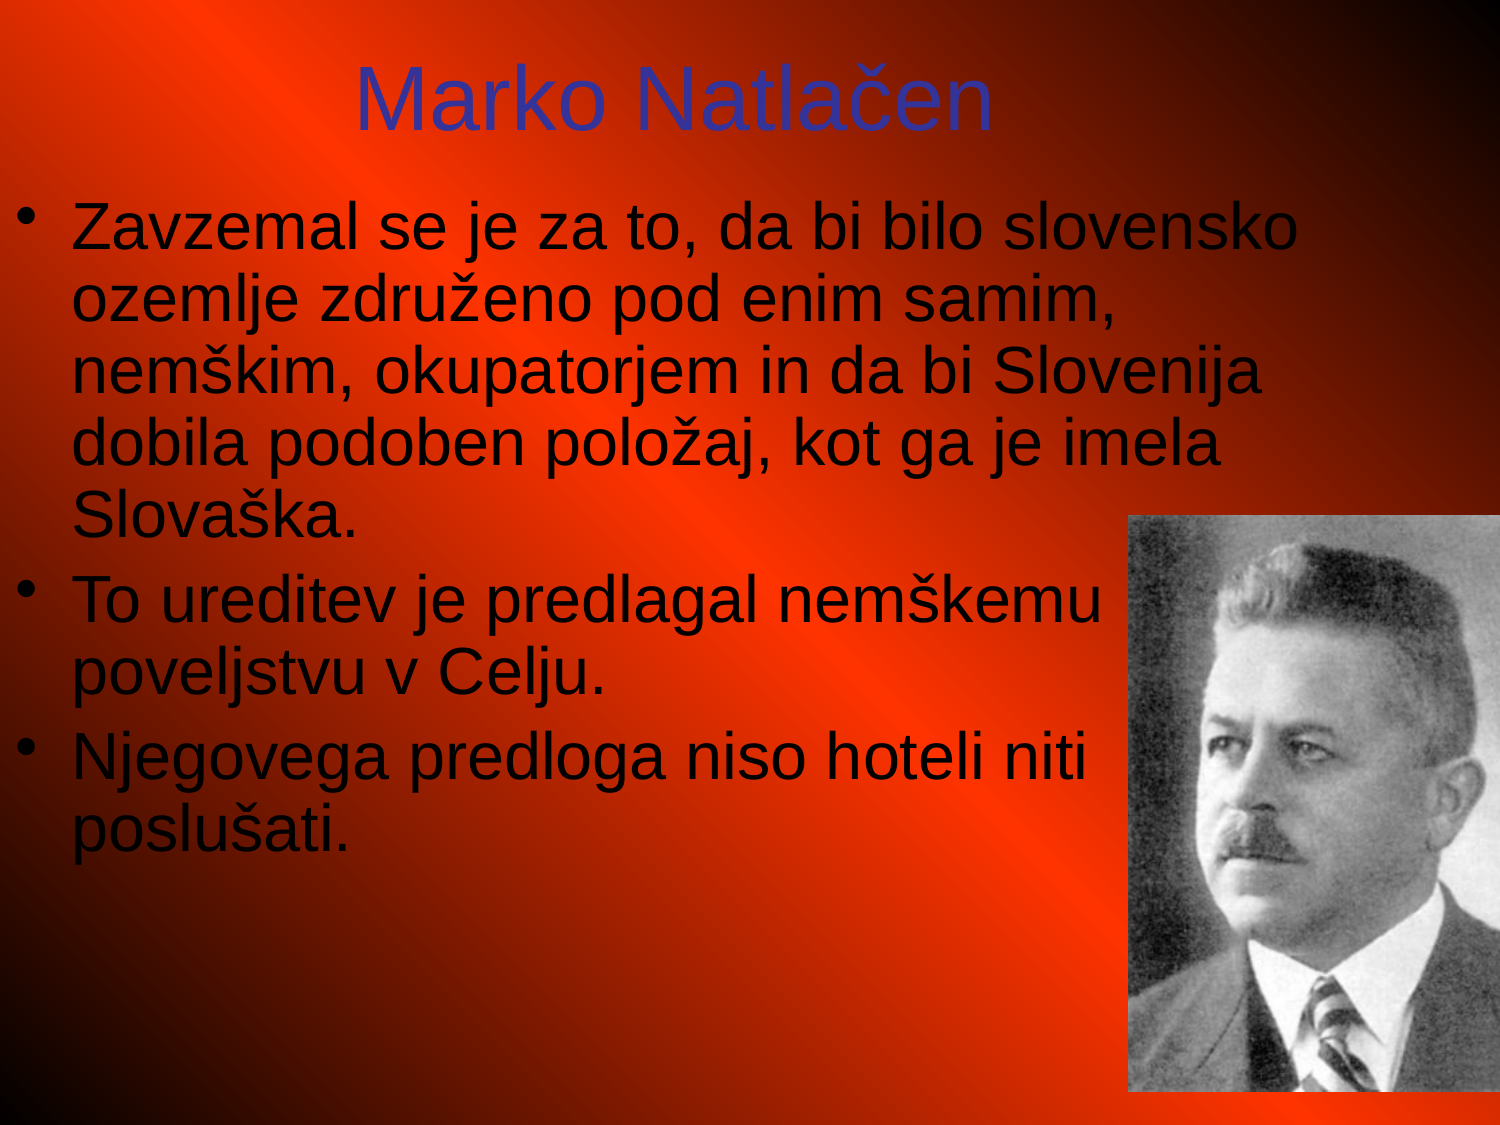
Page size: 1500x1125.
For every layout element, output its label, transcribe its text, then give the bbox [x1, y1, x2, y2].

list Zavzemal se je za to, da bi bilo slovensko ozemlje združeno pod enim samim, nemškim, okupatorjem in da bi Slovenija dobila podoben položaj, kot ga je imela Slovaška. To ureditev je predlagal nemškemu poveljstvu v Celju. Njegovega predloga niso hoteli niti poslušati. [0, 184, 1350, 927]
picture [1128, 515, 1500, 1092]
title Marko Natlačen [0, 0, 1350, 184]
